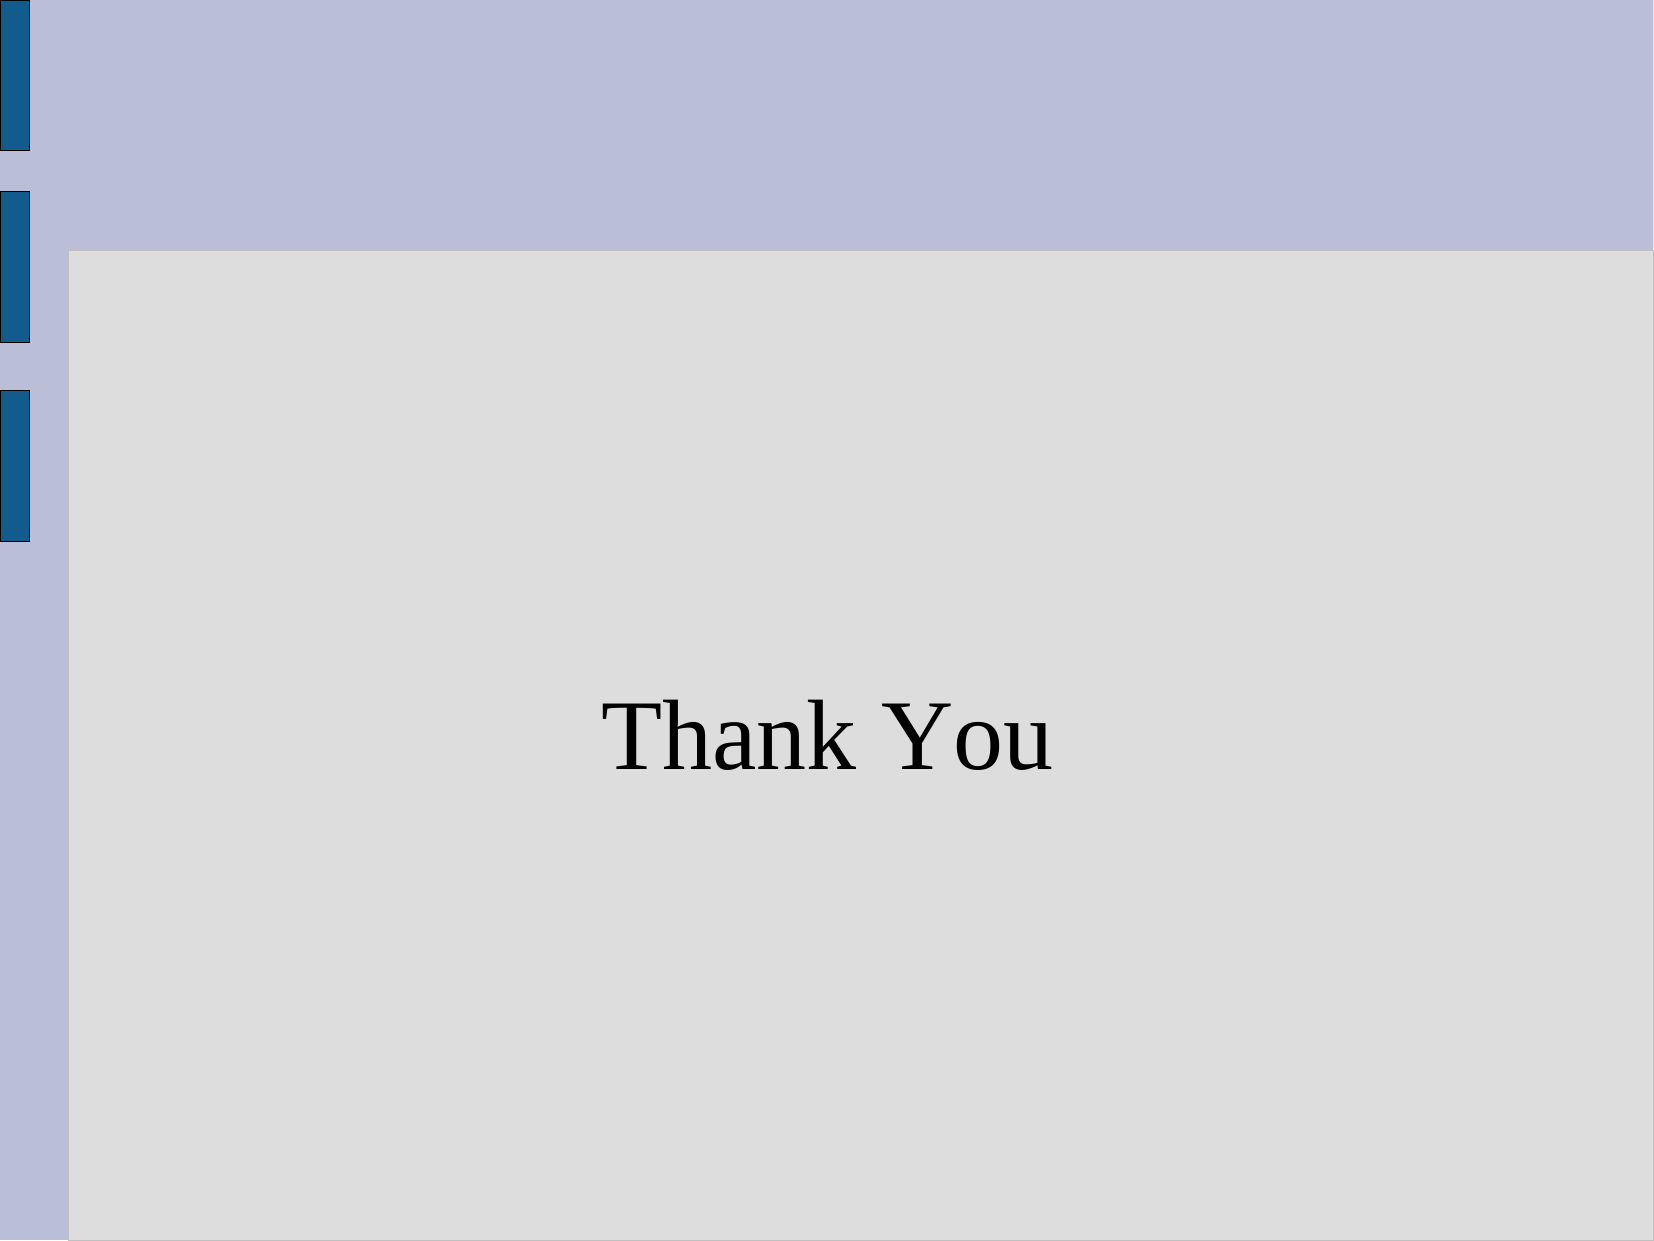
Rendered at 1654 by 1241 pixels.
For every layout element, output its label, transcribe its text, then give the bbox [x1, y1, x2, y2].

subtitle Thank You [121, 344, 1534, 1127]
